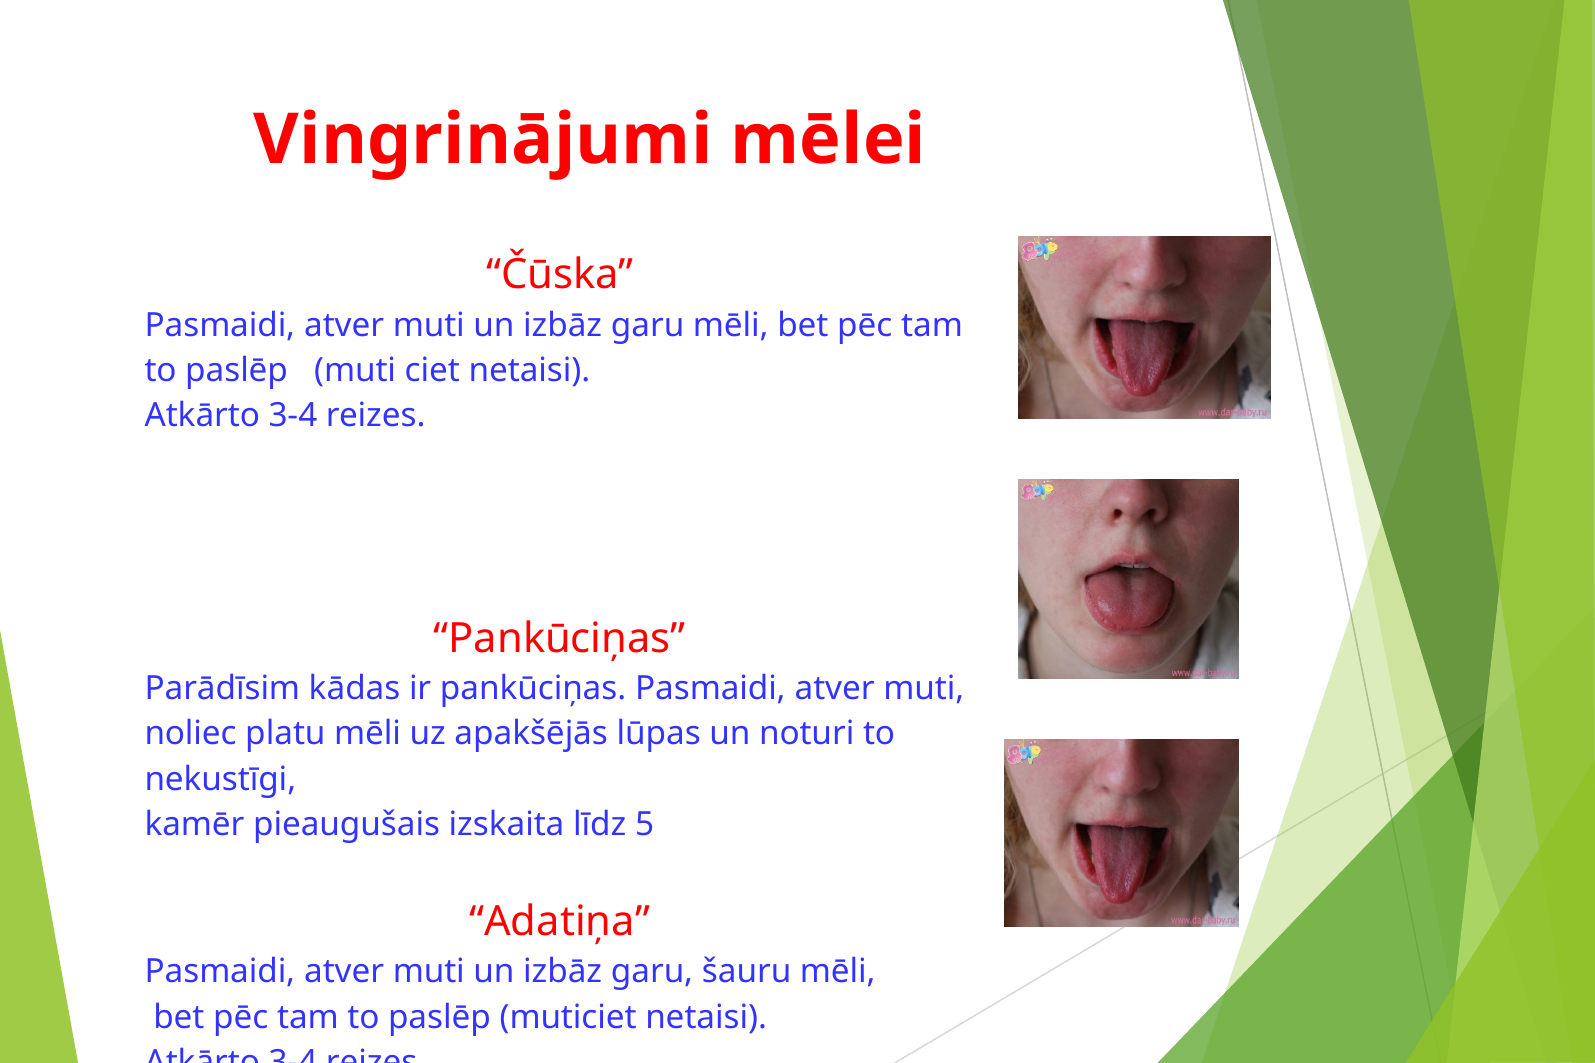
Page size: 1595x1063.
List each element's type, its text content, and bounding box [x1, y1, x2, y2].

picture [1004, 739, 1239, 927]
picture [1018, 479, 1239, 679]
title Vingrinājumi mēlei [226, 86, 955, 199]
picture [1018, 236, 1271, 419]
subtitle [0, 195, 1336, 886]
text_box “Čūska” Pasmaidi, atver muti un izbāz garu mēli, bet pēc tam to paslēp (muti ciet netaisi). Atkārto 3-4 reizes. “Pankūciņas” Parādīsim kādas ir pankūciņas. Pasmaidi, atver muti, noliec platu mēli uz apakšējās lūpas un noturi to nekustīgi, kamēr pieaugušais izskaita līdz 5 “Adatiņa” Pasmaidi, atver muti un izbāz garu, šauru mēli, bet pēc tam to paslēp (muticiet netaisi). Atkārto 3-4 reizes. [129, 236, 994, 957]
